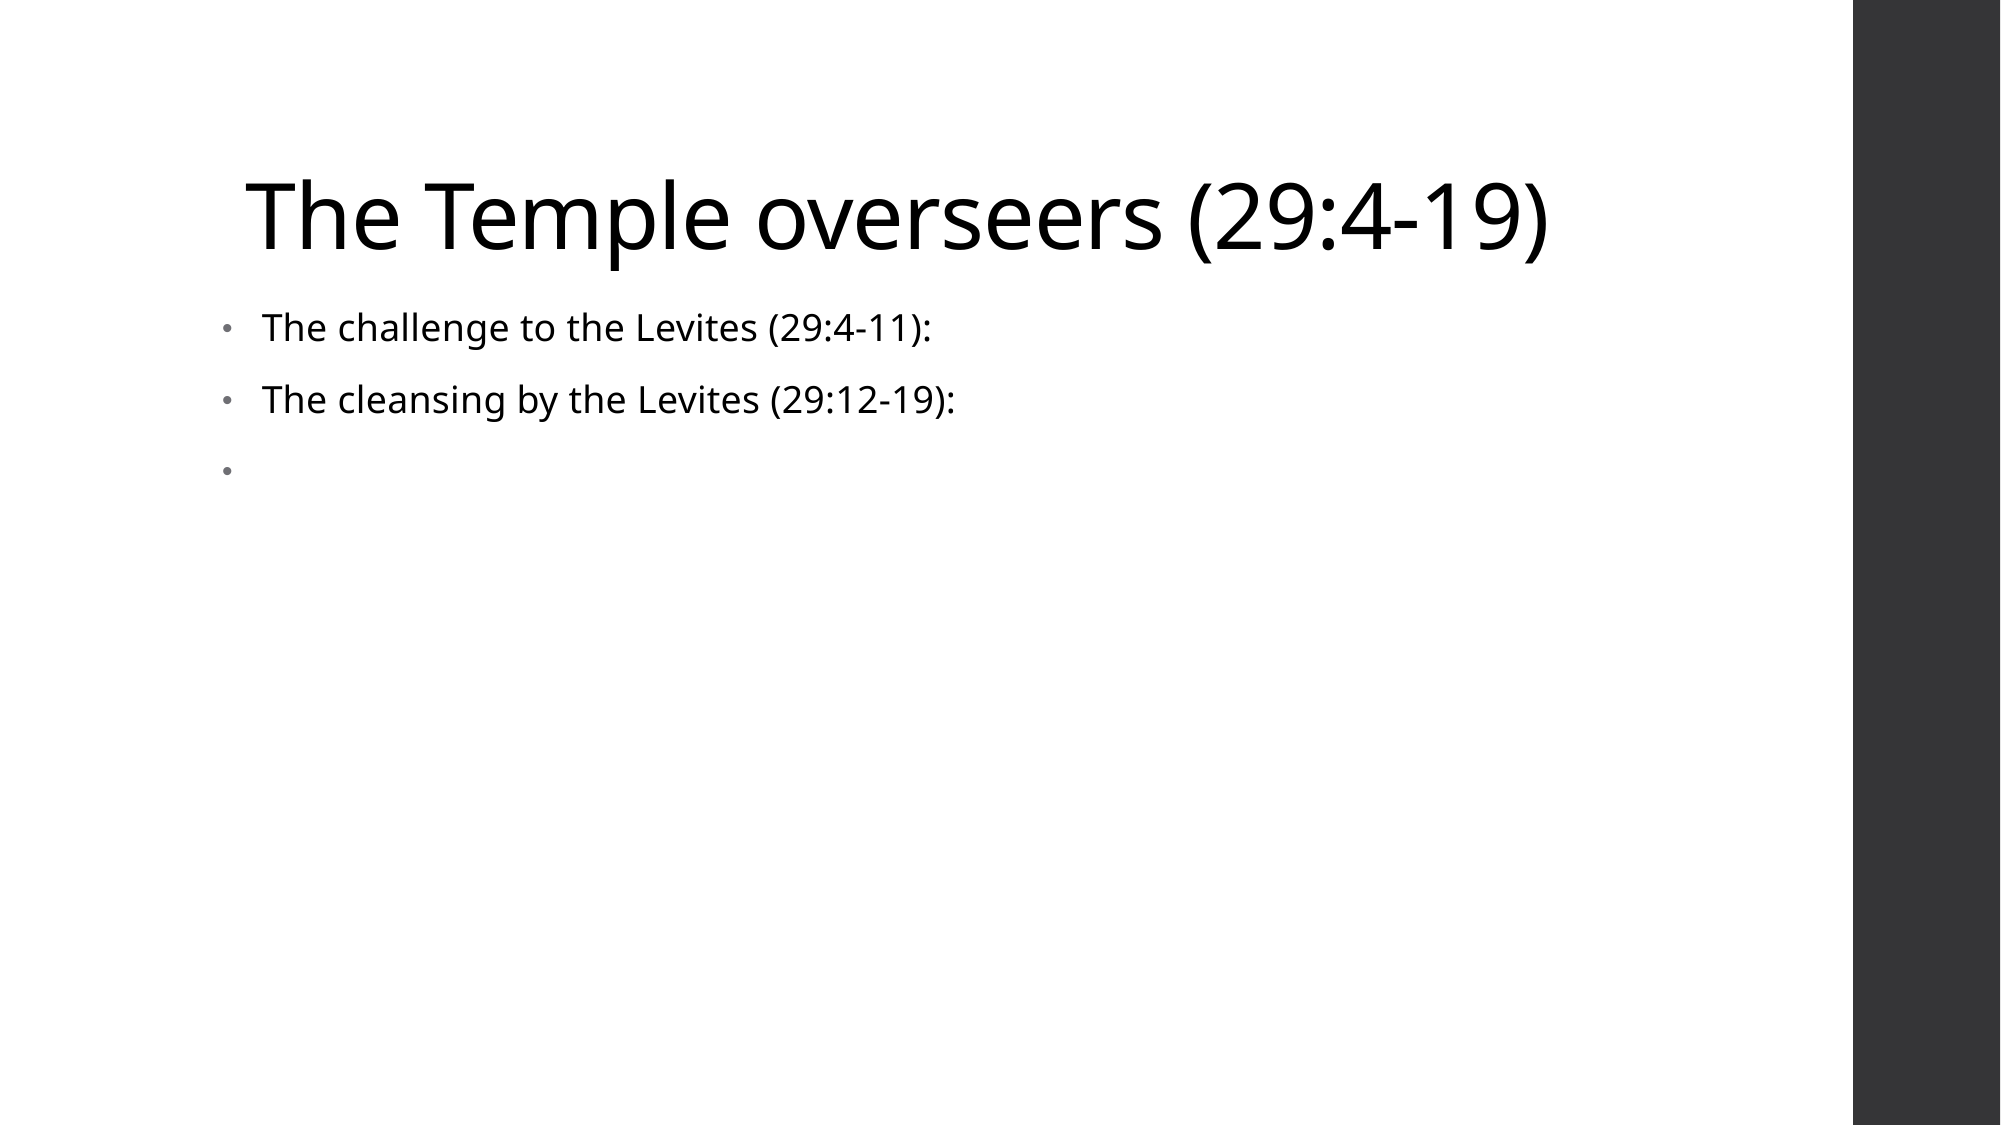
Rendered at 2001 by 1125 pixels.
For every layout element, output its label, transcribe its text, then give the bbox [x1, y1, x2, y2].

list The challenge to the Levites (29:4-11): The cleansing by the Levites (29:12-19): [206, 299, 1617, 1014]
title The Temple overseers (29:4-19) [206, 60, 1797, 278]
